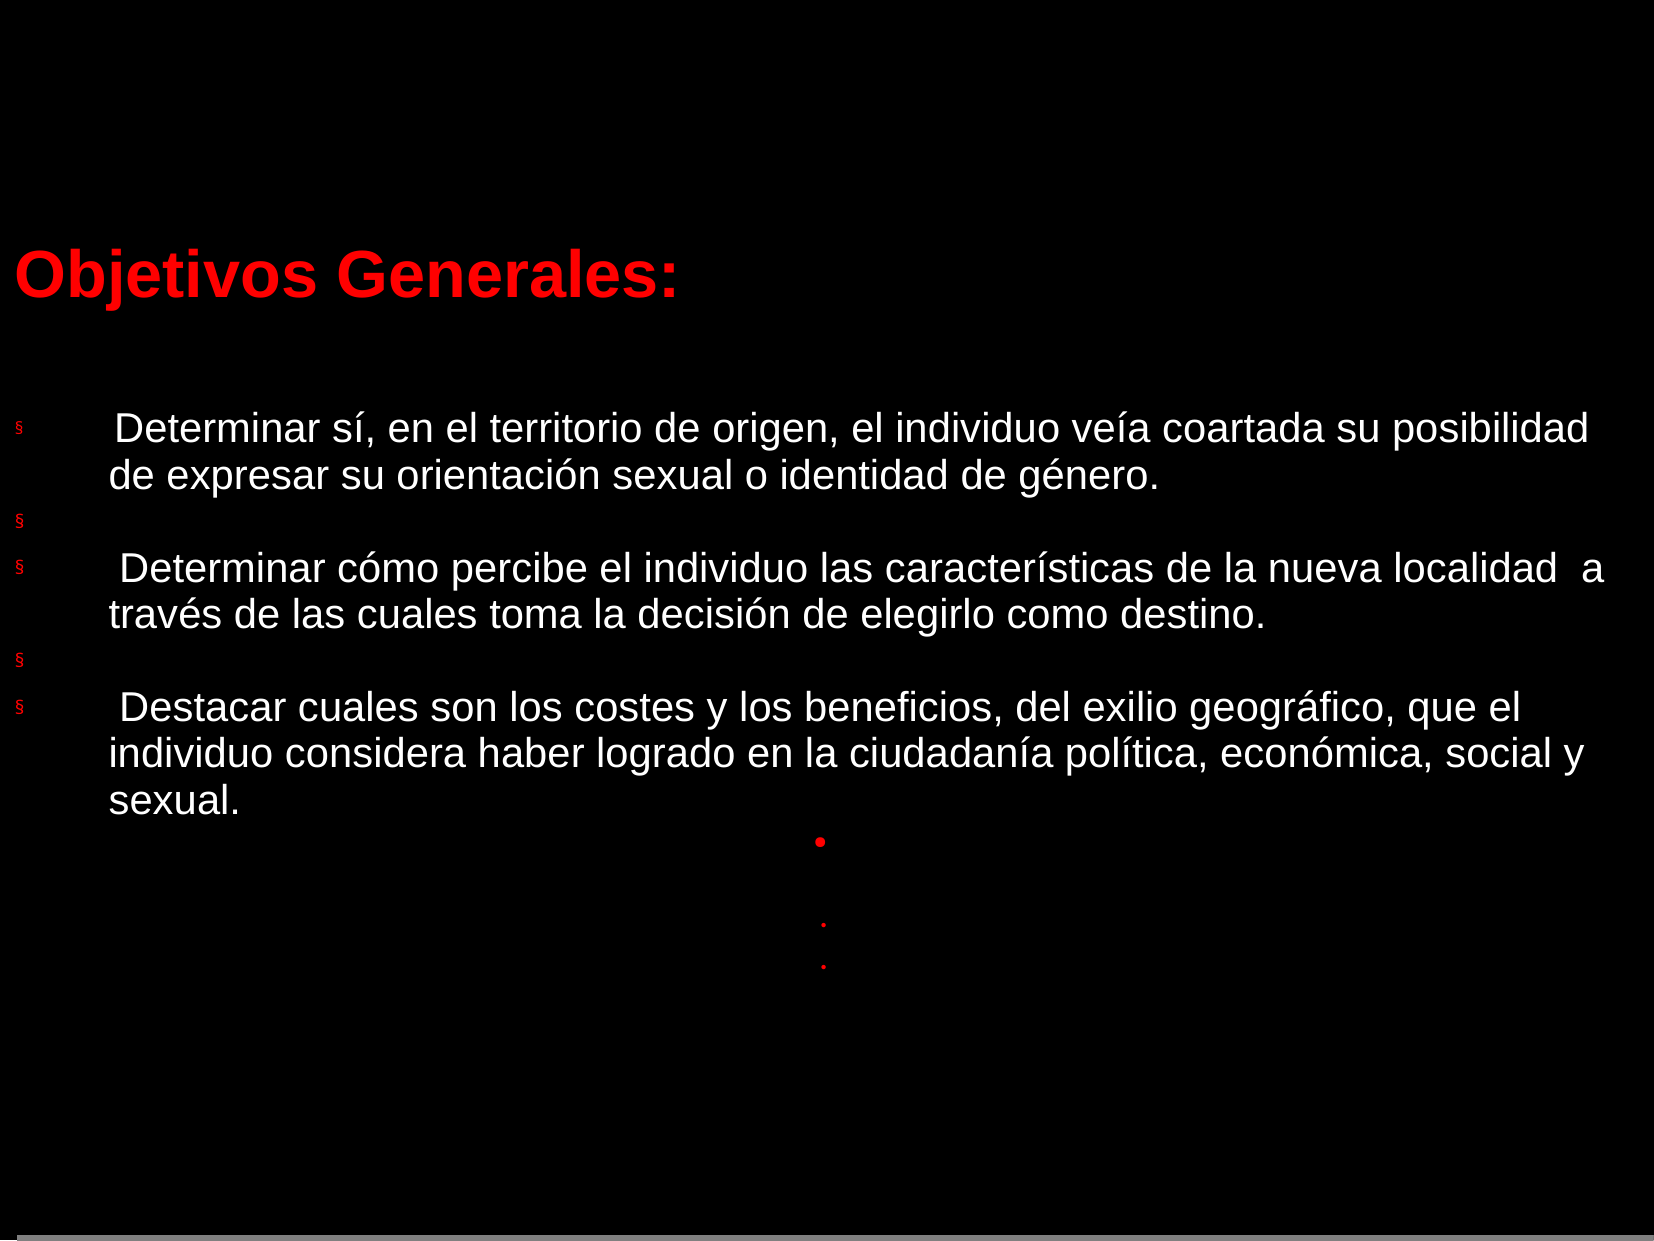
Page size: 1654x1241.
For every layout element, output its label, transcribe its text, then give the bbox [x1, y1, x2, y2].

text_box Objetivos Generales: Determinar sí, en el territorio de origen, el individuo veía coartada su posibilidad de expresar su orientación sexual o identidad de género. Determinar cómo percibe el individuo las características de la nueva localidad a través de las cuales toma la decisión de elegirlo como destino. Destacar cuales son los costes y los beneficios, del exilio geográfico, que el individuo considera haber logrado en la ciudadanía política, económica, social y sexual. [0, 0, 1654, 1234]
